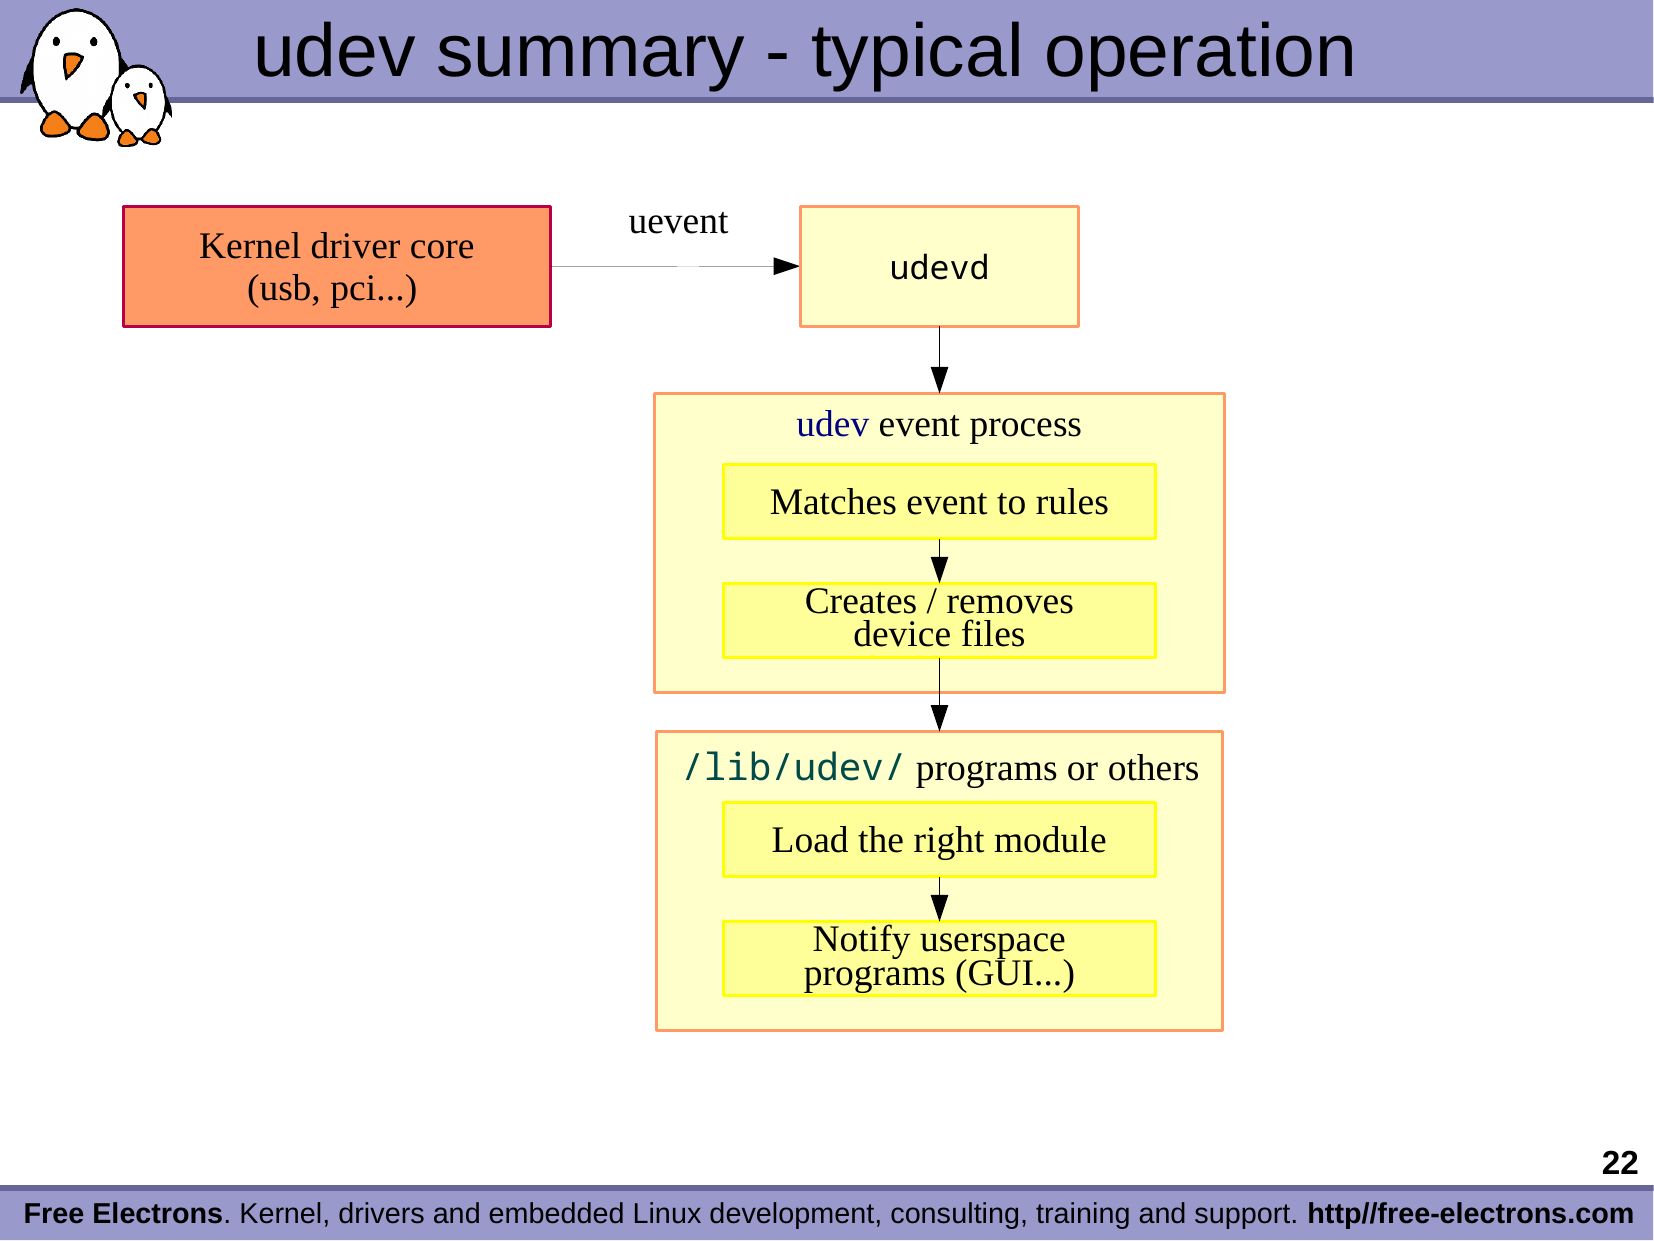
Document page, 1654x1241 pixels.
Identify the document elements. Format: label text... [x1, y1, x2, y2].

text_box udevd [800, 206, 1079, 327]
text_box Notify userspace programs (GUI...) [723, 921, 1156, 996]
picture [20, 8, 172, 147]
text_box udev event process [796, 402, 1083, 455]
text_box [654, 393, 1225, 693]
text_box Matches event to rules [723, 464, 1156, 539]
text_box Kernel driver core (usb, pci...) [123, 206, 551, 327]
text_box [656, 731, 1223, 1031]
text_box Load the right module [723, 802, 1156, 877]
title udev summary - typical operation [60, 0, 1551, 100]
text_box /lib/udev/ programs or others [681, 740, 1200, 793]
text_box Creates / removes device files [723, 583, 1156, 658]
text_box uevent [628, 199, 729, 252]
